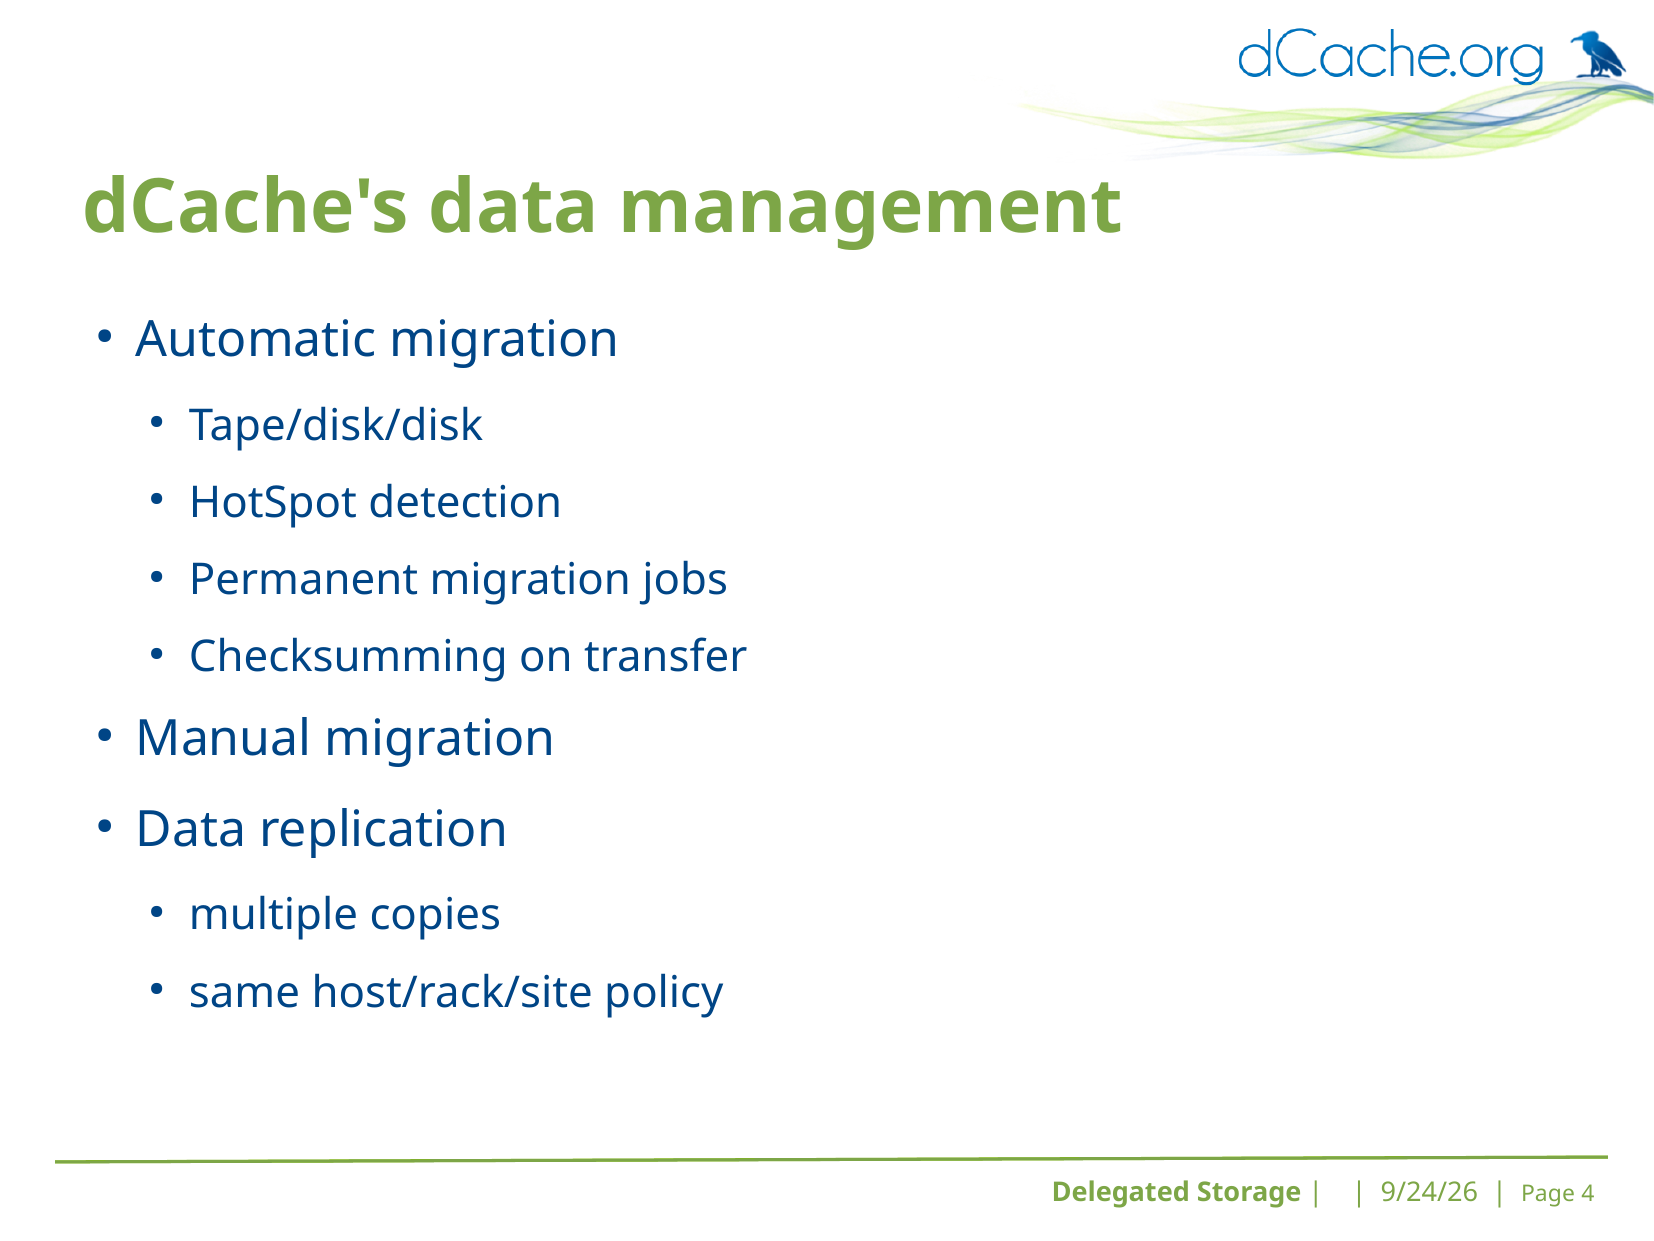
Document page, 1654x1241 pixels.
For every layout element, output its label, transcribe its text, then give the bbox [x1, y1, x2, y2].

list Automatic migration Tape/disk/disk HotSpot detection Permanent migration jobs Checksumming on transfer Manual migration Data replication multiple copies same host/rack/site policy [82, 302, 1571, 1023]
picture [956, 16, 1654, 169]
title dCache's data management [82, 155, 1605, 252]
